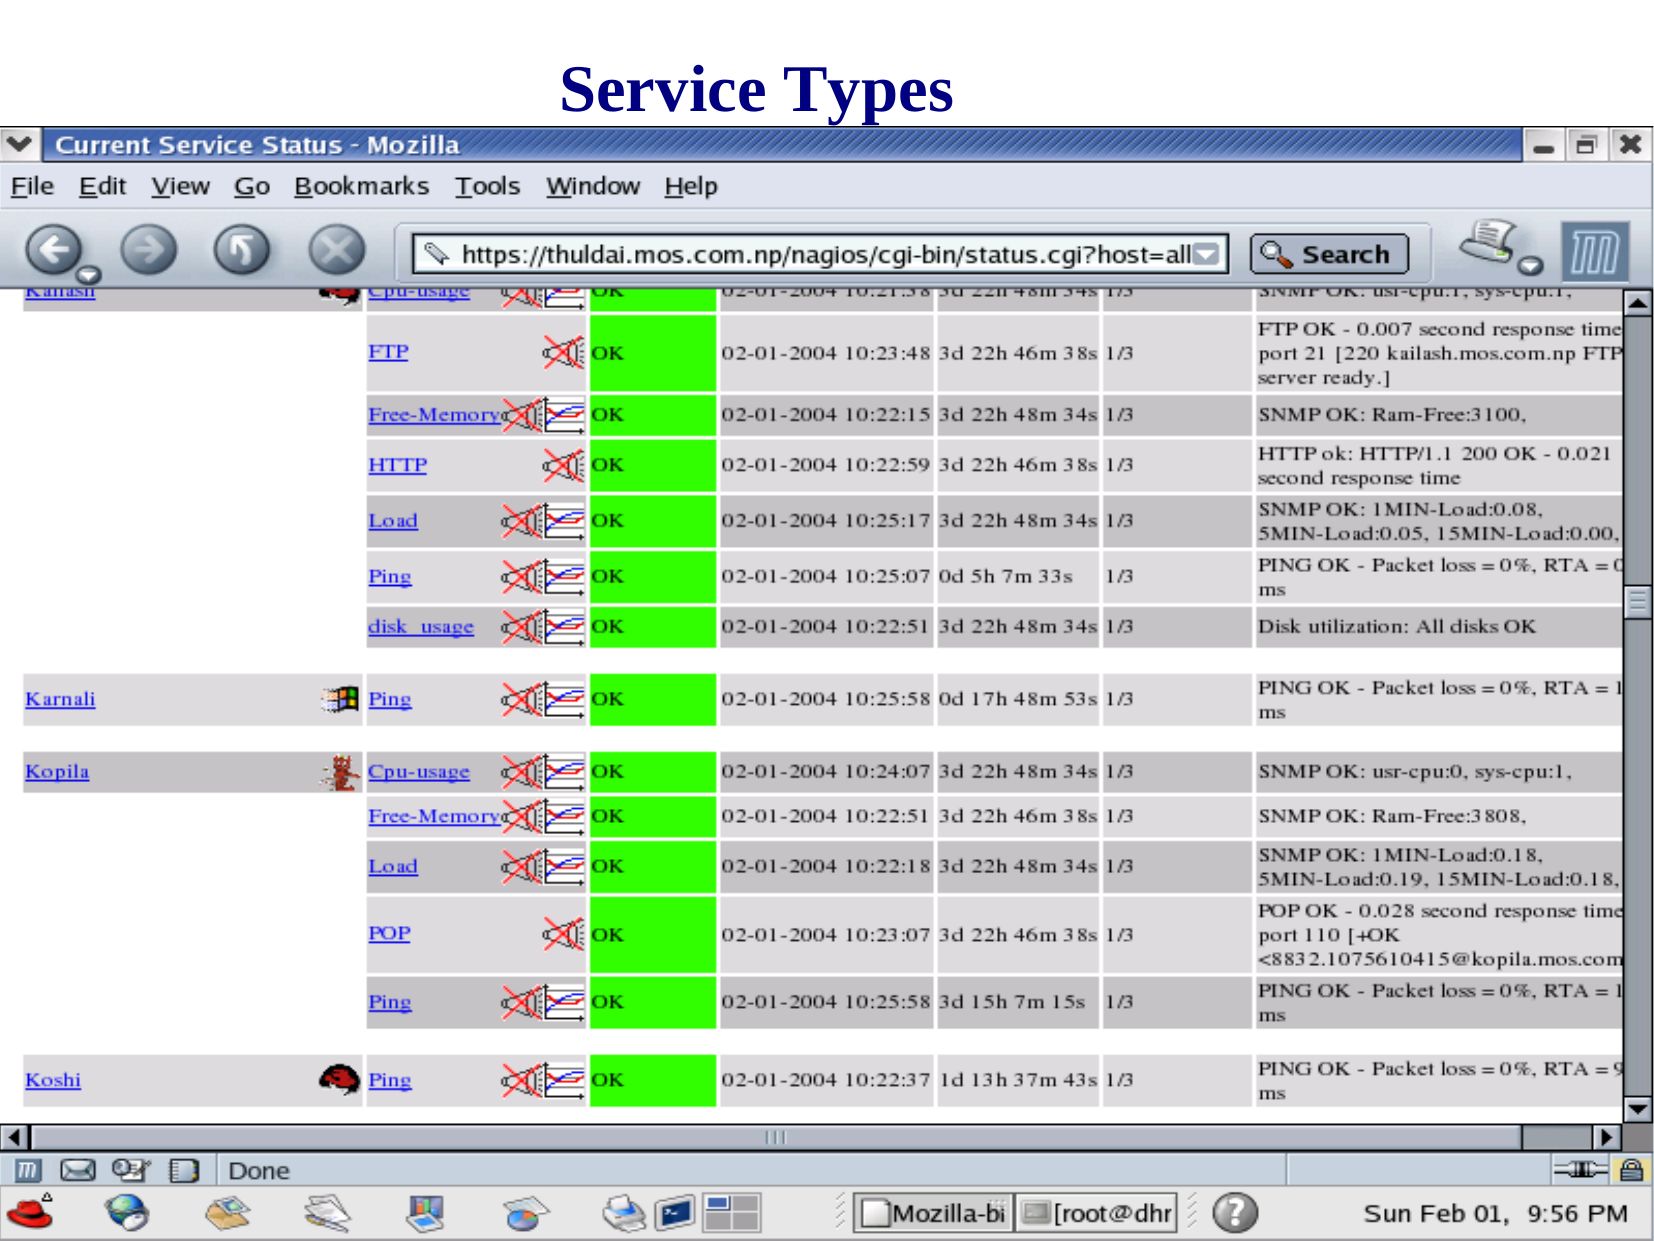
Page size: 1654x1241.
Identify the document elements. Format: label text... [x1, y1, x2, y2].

text_box Service Types [112, 36, 1388, 126]
picture [0, 126, 1654, 1241]
